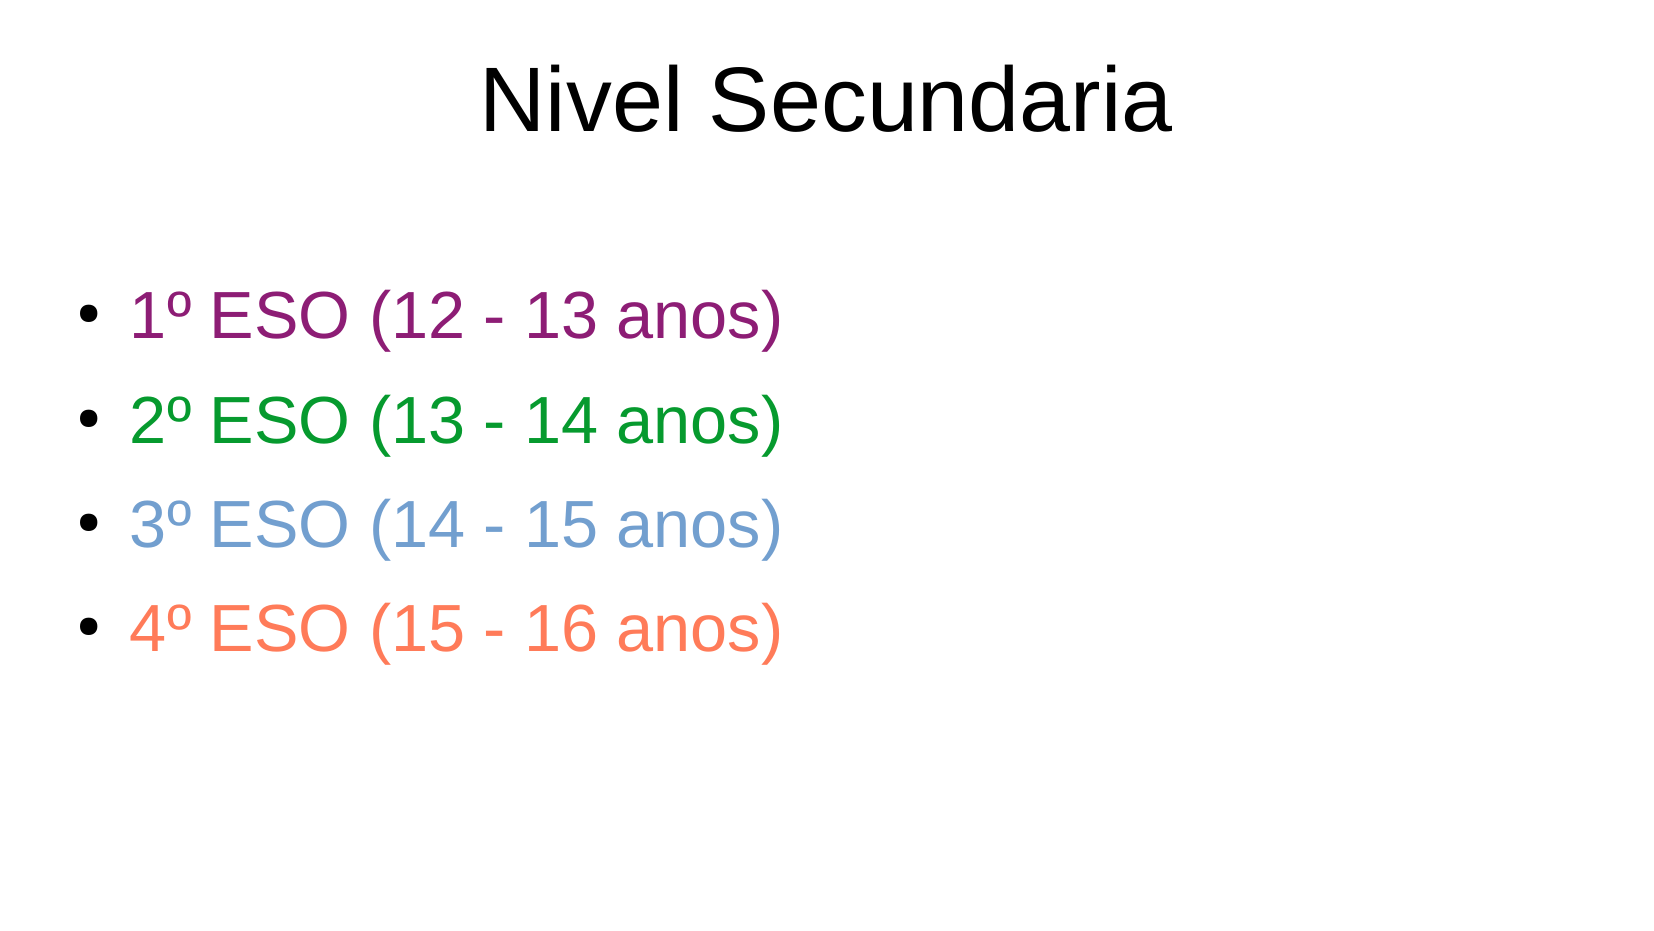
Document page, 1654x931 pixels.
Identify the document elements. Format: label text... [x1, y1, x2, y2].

list 1º ESO (12 - 13 anos) 2º ESO (13 - 14 anos) 3º ESO (14 - 15 anos) 4º ESO (15 - 16 anos) [59, 174, 1654, 931]
title Nivel Secundaria [82, 21, 1571, 174]
